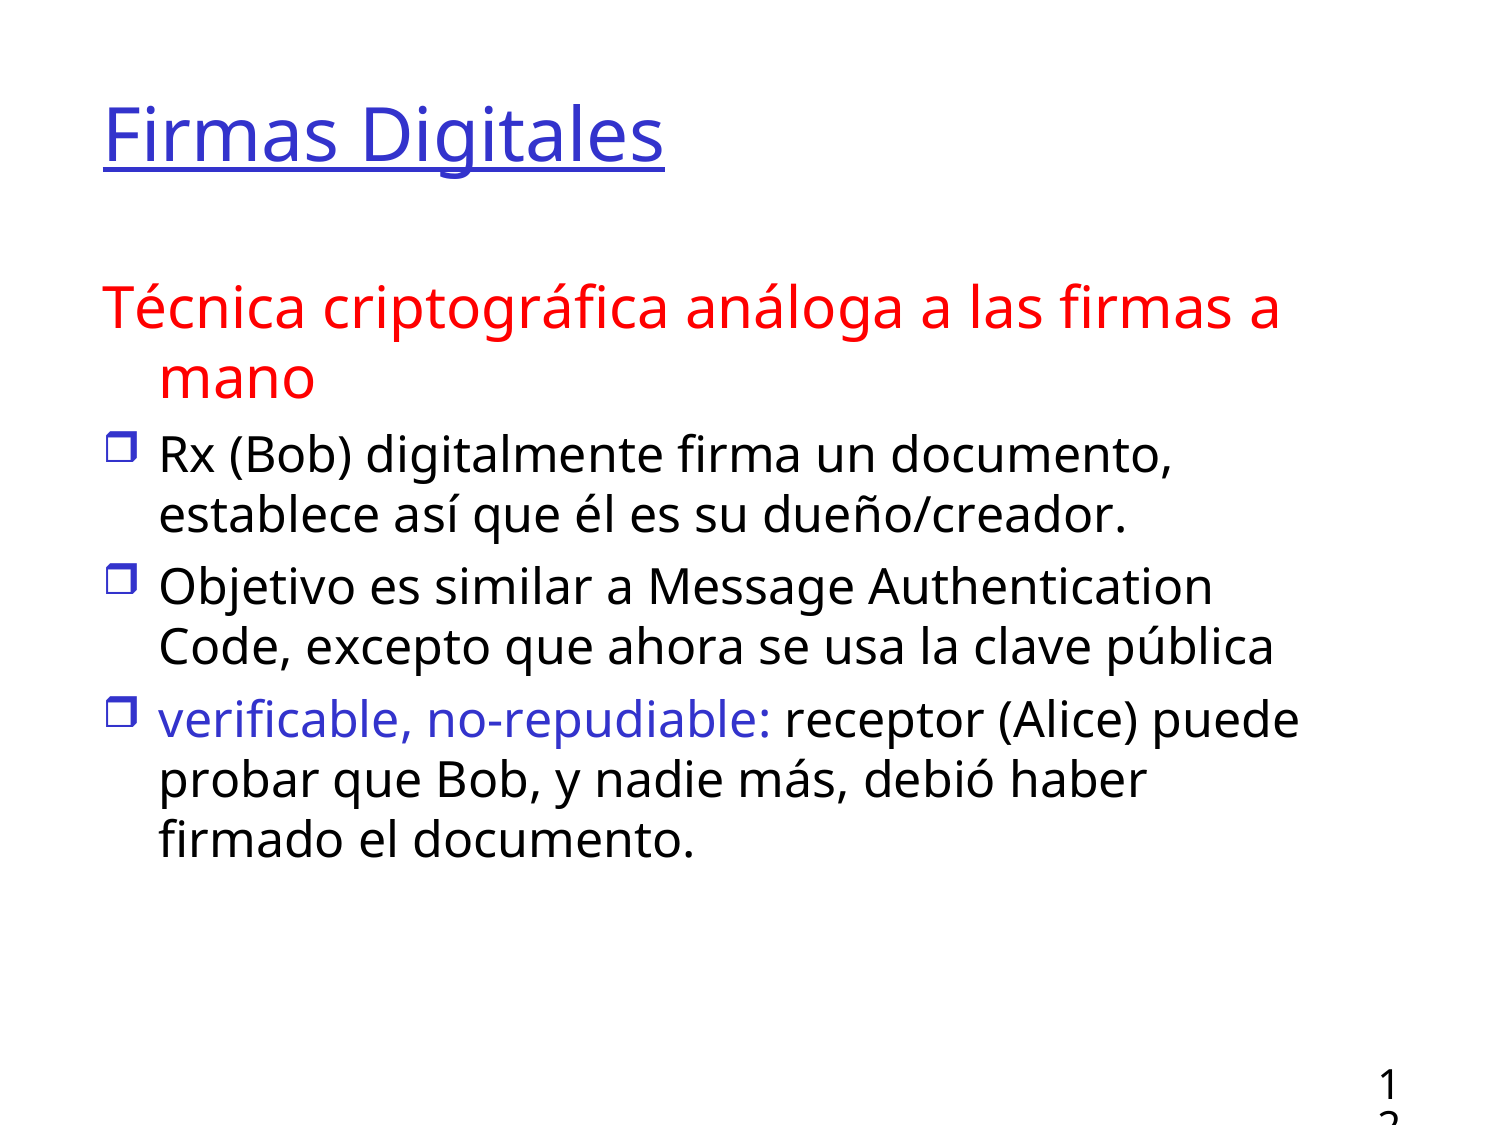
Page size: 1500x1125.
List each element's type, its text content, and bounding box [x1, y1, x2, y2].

list Técnica criptográfica análoga a las firmas a mano Rx (Bob) digitalmente firma un documento, establece así que él es su dueño/creador. Objetivo es similar a Message Authentication Code, excepto que ahora se usa la clave pública verificable, no-repudiable: receptor (Alice) puede probar que Bob, y nadie más, debió haber firmado el documento. [87, 262, 1363, 1006]
title Firmas Digitales [87, 16, 1363, 247]
